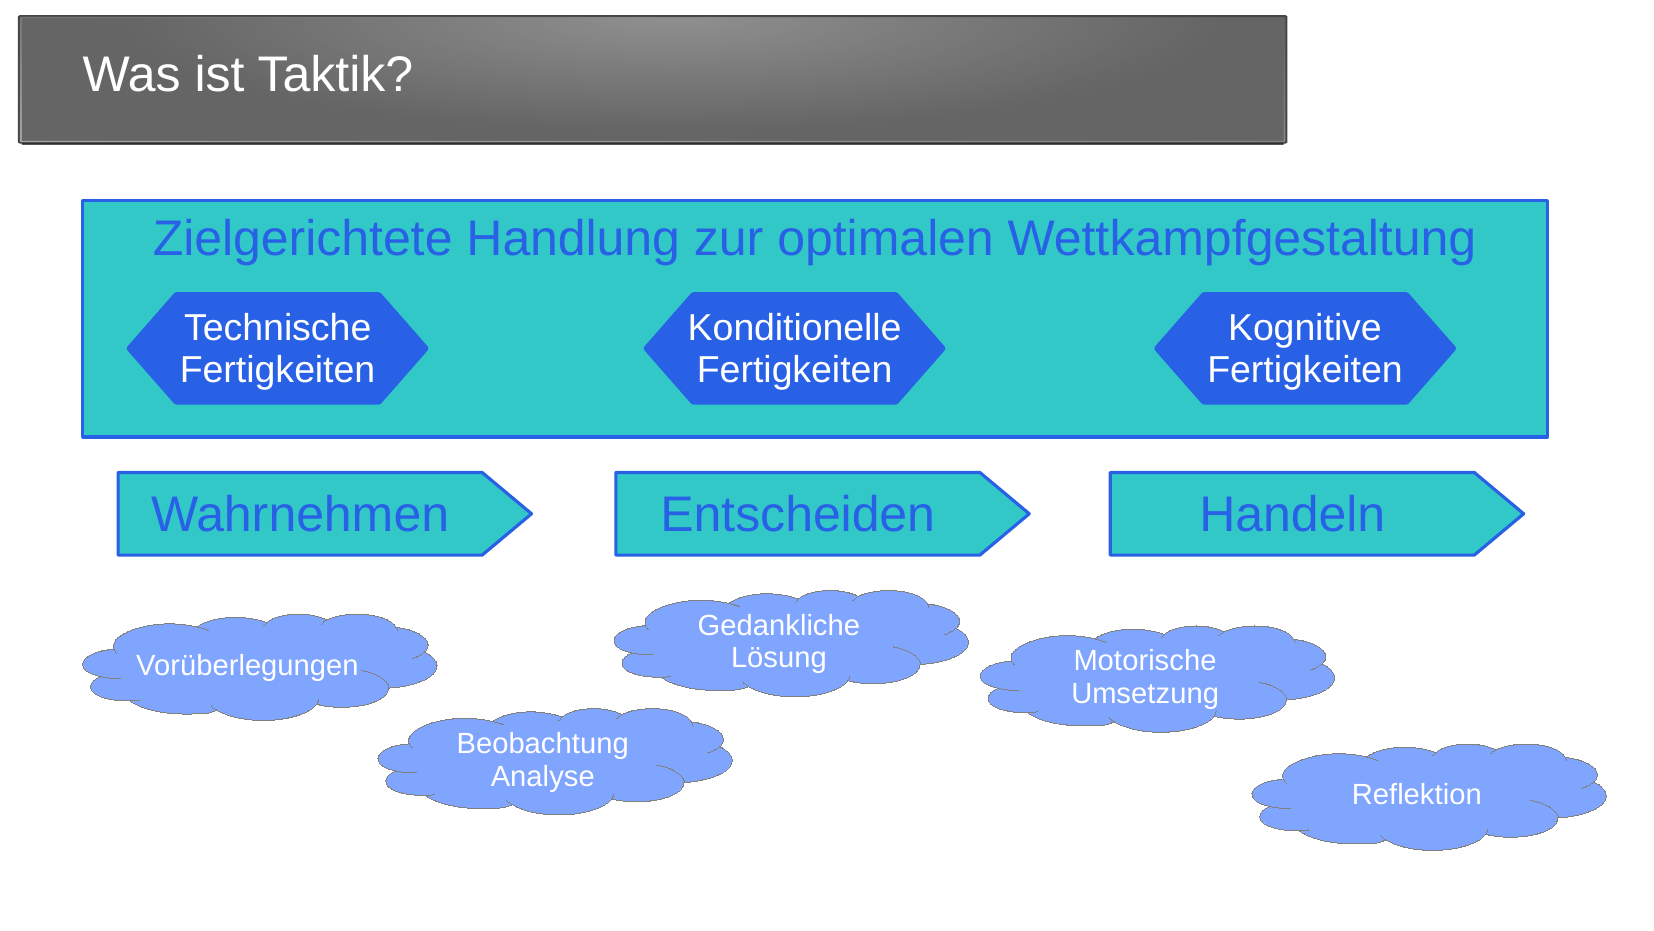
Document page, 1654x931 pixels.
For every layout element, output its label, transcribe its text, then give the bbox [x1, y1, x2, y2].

text_box Kognitive Fertigkeiten [1157, 295, 1453, 402]
title Was ist Taktik? [82, 29, 1235, 119]
text_box Wahrnehmen [118, 472, 532, 556]
text_box Motorische Umsetzung [980, 625, 1335, 733]
text_box Handeln [1110, 472, 1524, 556]
text_box Entscheiden [615, 472, 1030, 556]
text_box Gedankliche Lösung [614, 590, 969, 697]
text_box Technische Fertigkeiten [129, 295, 426, 402]
text_box Beobachtung Analyse [377, 708, 733, 815]
text_box Reflektion [1251, 744, 1607, 851]
text_box Zielgerichtete Handlung zur optimalen Wettkampfgestaltung [82, 200, 1548, 438]
text_box Vorüberlegungen [82, 614, 438, 721]
text_box Konditionelle Fertigkeiten [646, 295, 943, 402]
